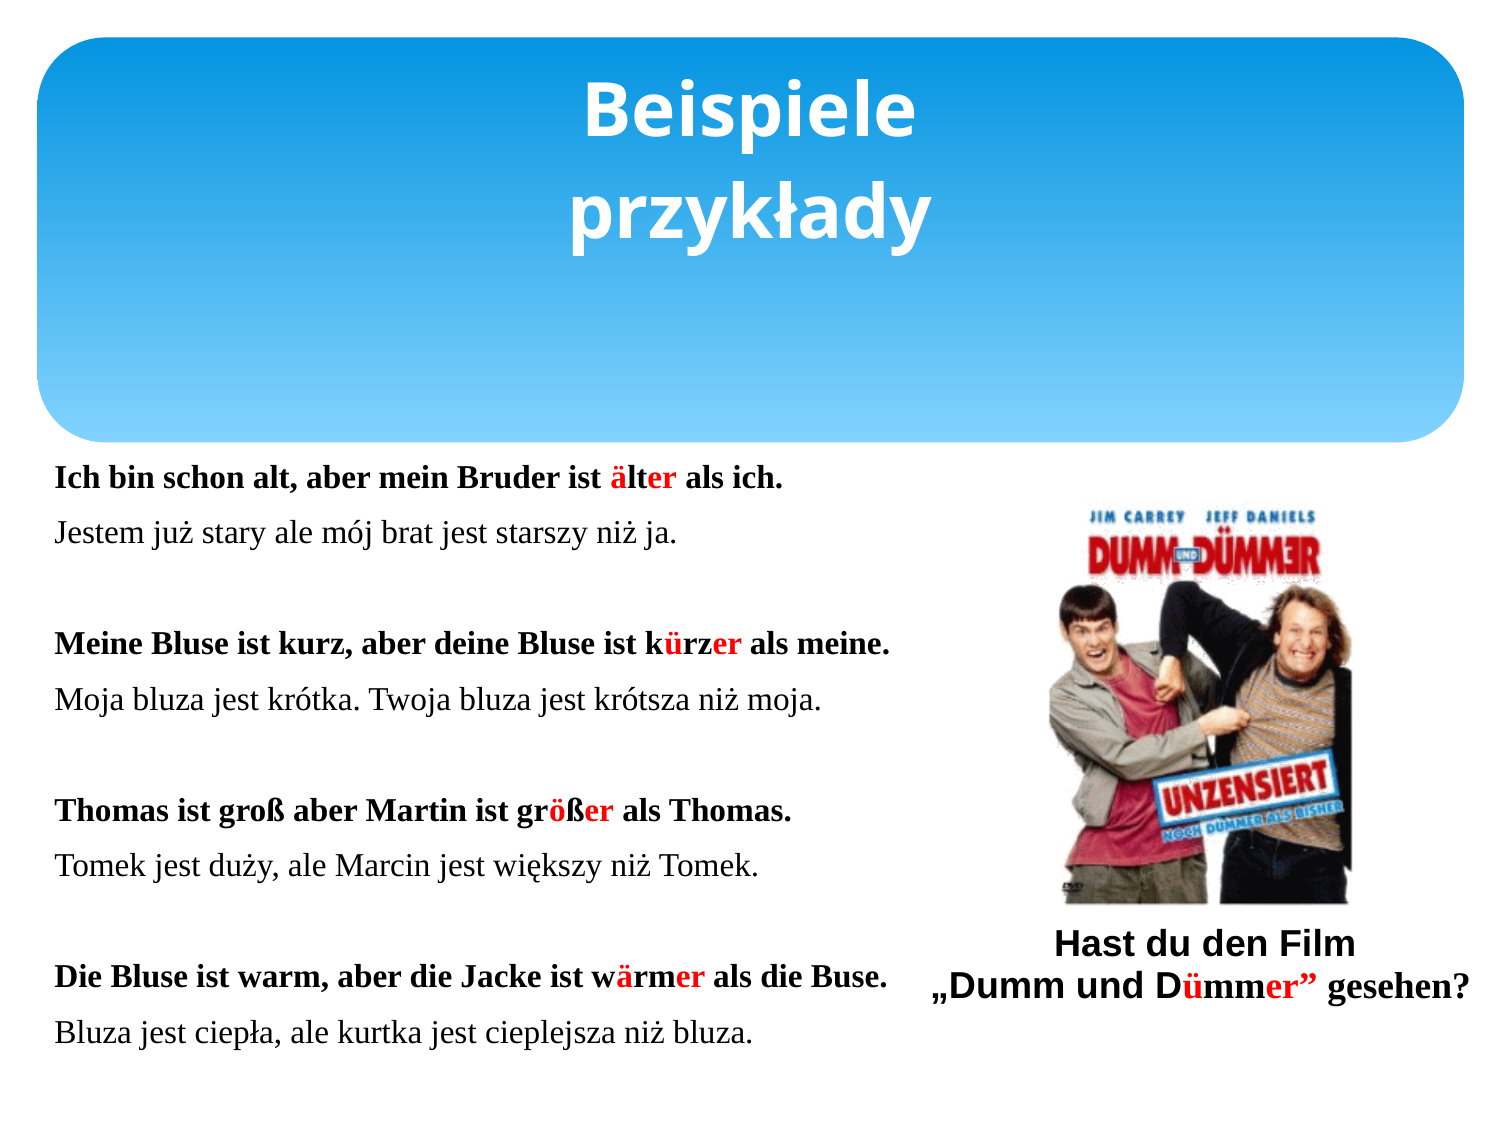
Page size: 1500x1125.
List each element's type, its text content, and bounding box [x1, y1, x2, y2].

text_box Hast du den Film „Dumm und Dümmer” gesehen? [915, 915, 1500, 1017]
subtitle Ich bin schon alt, aber mein Bruder ist älter als ich. Jestem już stary ale mój brat jest starszy niż ja. Meine Bluse ist kurz, aber deine Bluse ist kürzer als meine. Moja bluza jest krótka. Twoja bluza jest krótsza niż moja. Thomas ist groß aber Martin ist größer als Thomas. Tomek jest duży, ale Marcin jest większy niż Tomek. Die Bluse ist warm, aber die Jacke ist wärmer als die Buse. Bluza jest ciepła, ale kurtka jest cieplejsza niż bluza. [54, 442, 1270, 1104]
title Beispiele przykłady [75, 55, 1425, 262]
picture [1048, 472, 1359, 910]
